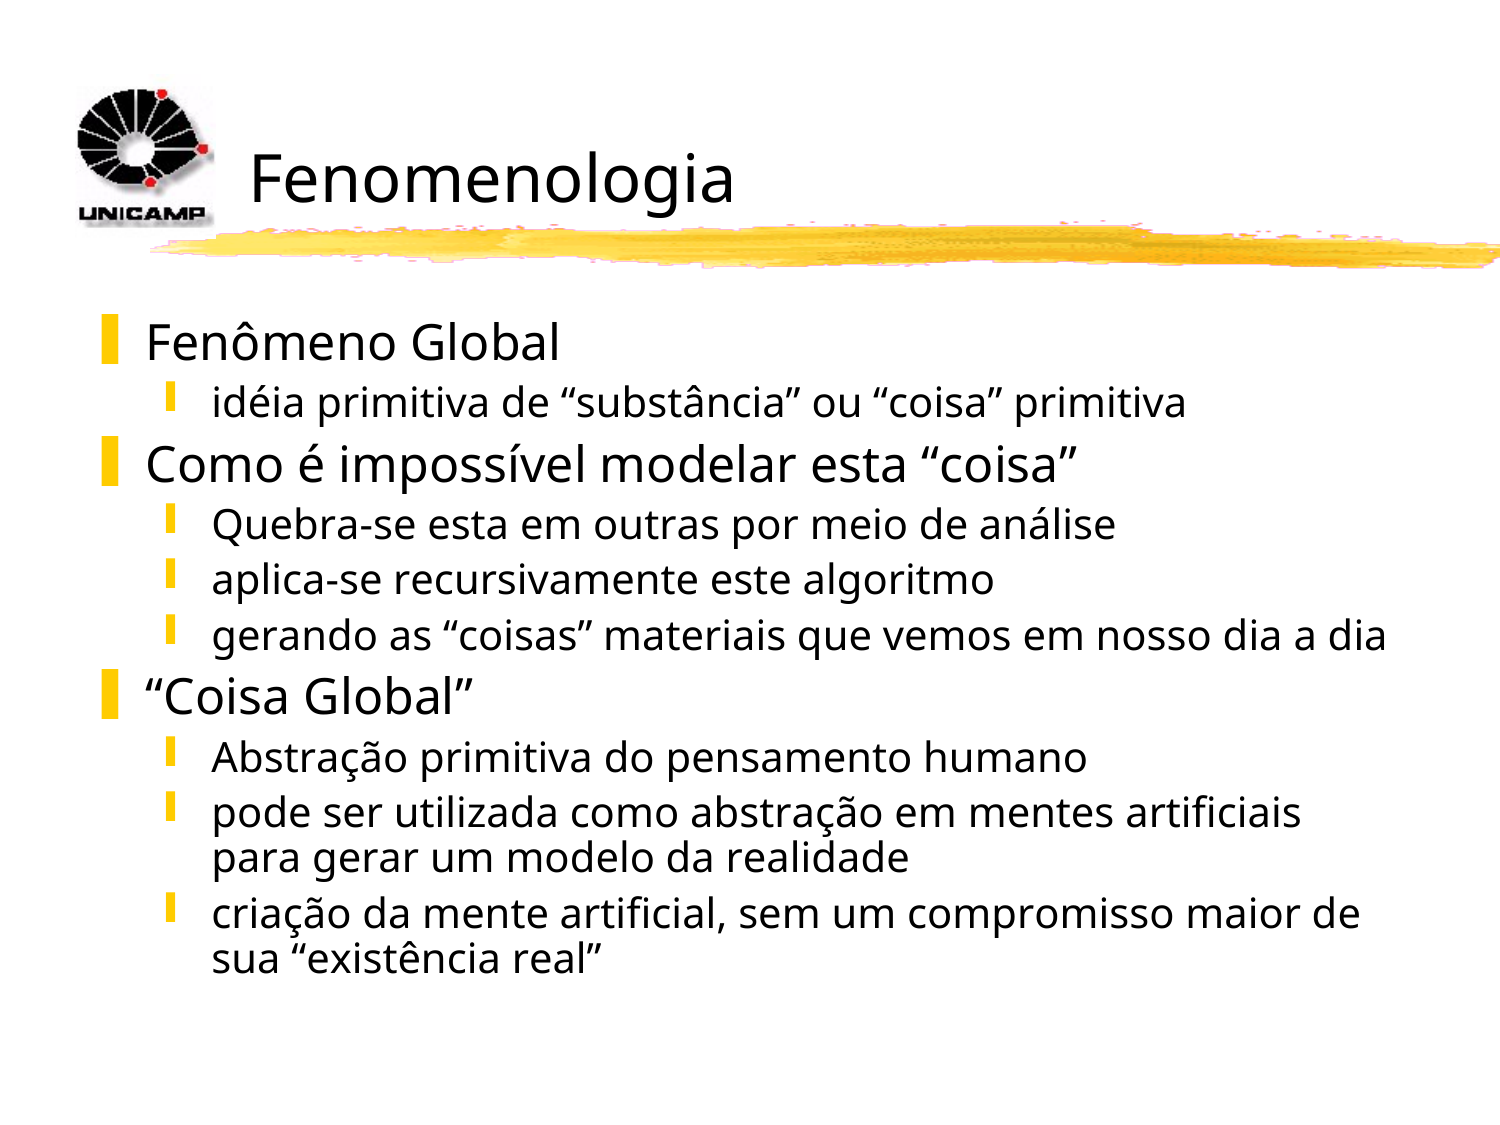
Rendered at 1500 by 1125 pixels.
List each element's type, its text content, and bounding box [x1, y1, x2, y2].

picture [75, 74, 1500, 279]
list Fenômeno Global idéia primitiva de “substância” ou “coisa” primitiva Como é impossível modelar esta “coisa” Quebra-se esta em outras por meio de análise aplica-se recursivamente este algoritmo gerando as “coisas” materiais que vemos em nosso dia a dia “Coisa Global” Abstração primitiva do pensamento humano pode ser utilizada como abstração em mentes artificiais para gerar um modelo da realidade criação da mente artificial, sem um compromisso maior de sua “existência real” [74, 309, 1417, 1035]
title Fenomenologia [233, 37, 1434, 225]
